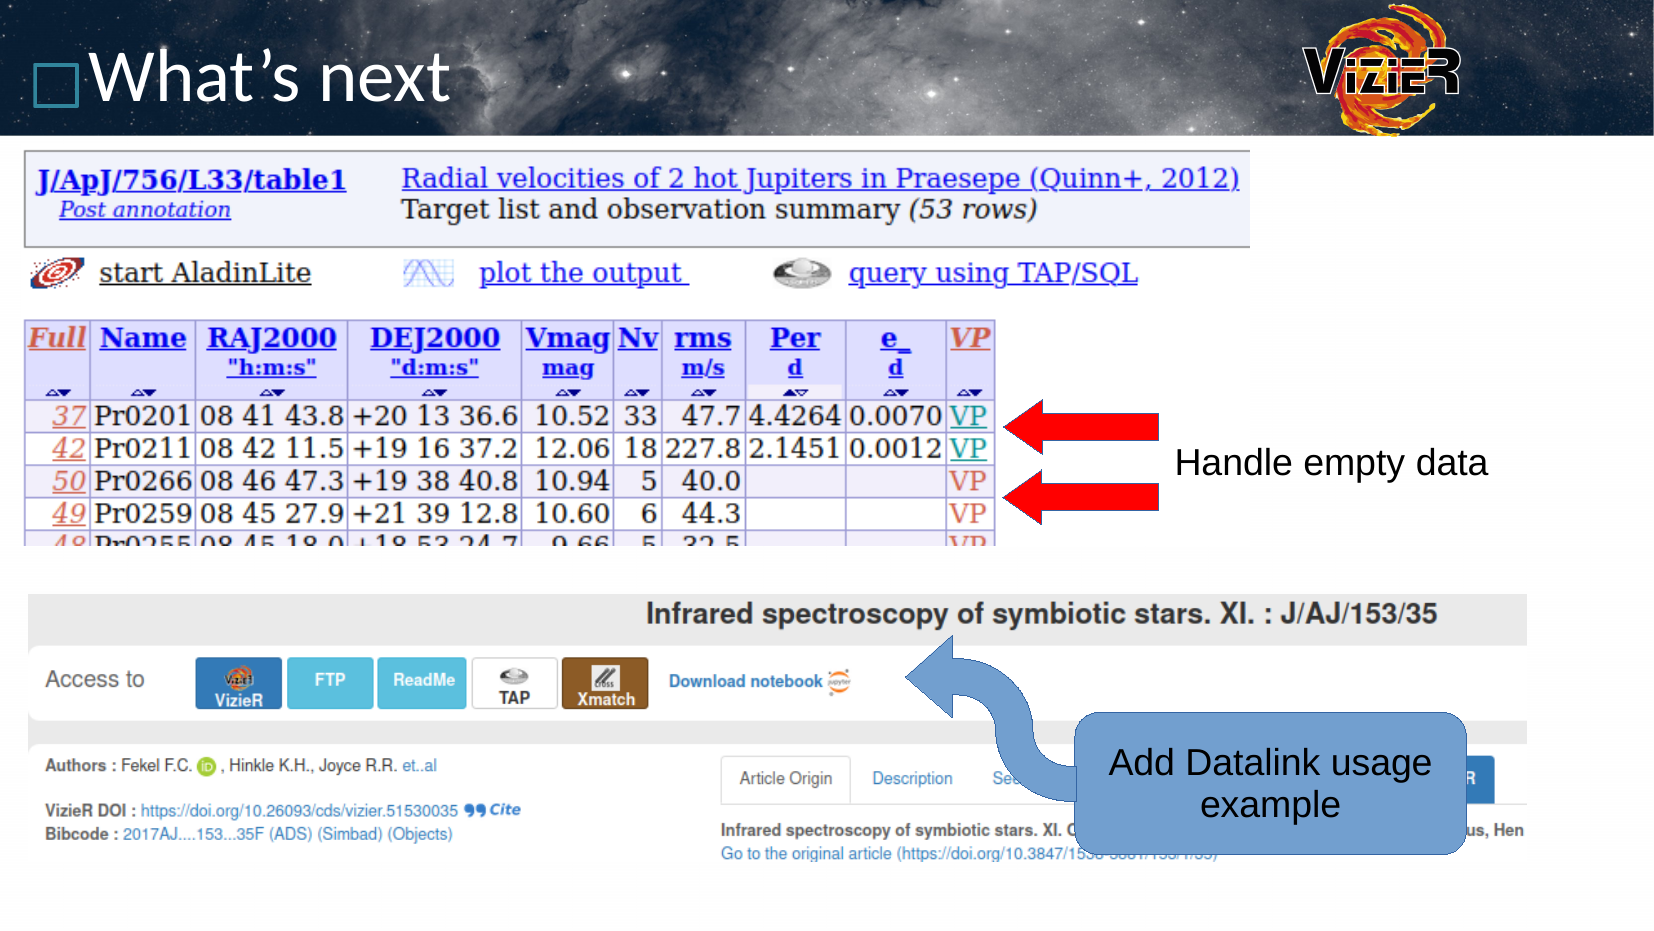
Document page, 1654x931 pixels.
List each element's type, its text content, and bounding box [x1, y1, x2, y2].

title What’s next [59, 17, 1394, 148]
picture [0, 0, 1654, 931]
text_box Handle empty data [1159, 434, 1654, 493]
text_box [905, 635, 1077, 802]
text_box [1003, 399, 1159, 455]
text_box [1002, 469, 1159, 525]
text_box Add Datalink usage example [1074, 712, 1467, 855]
